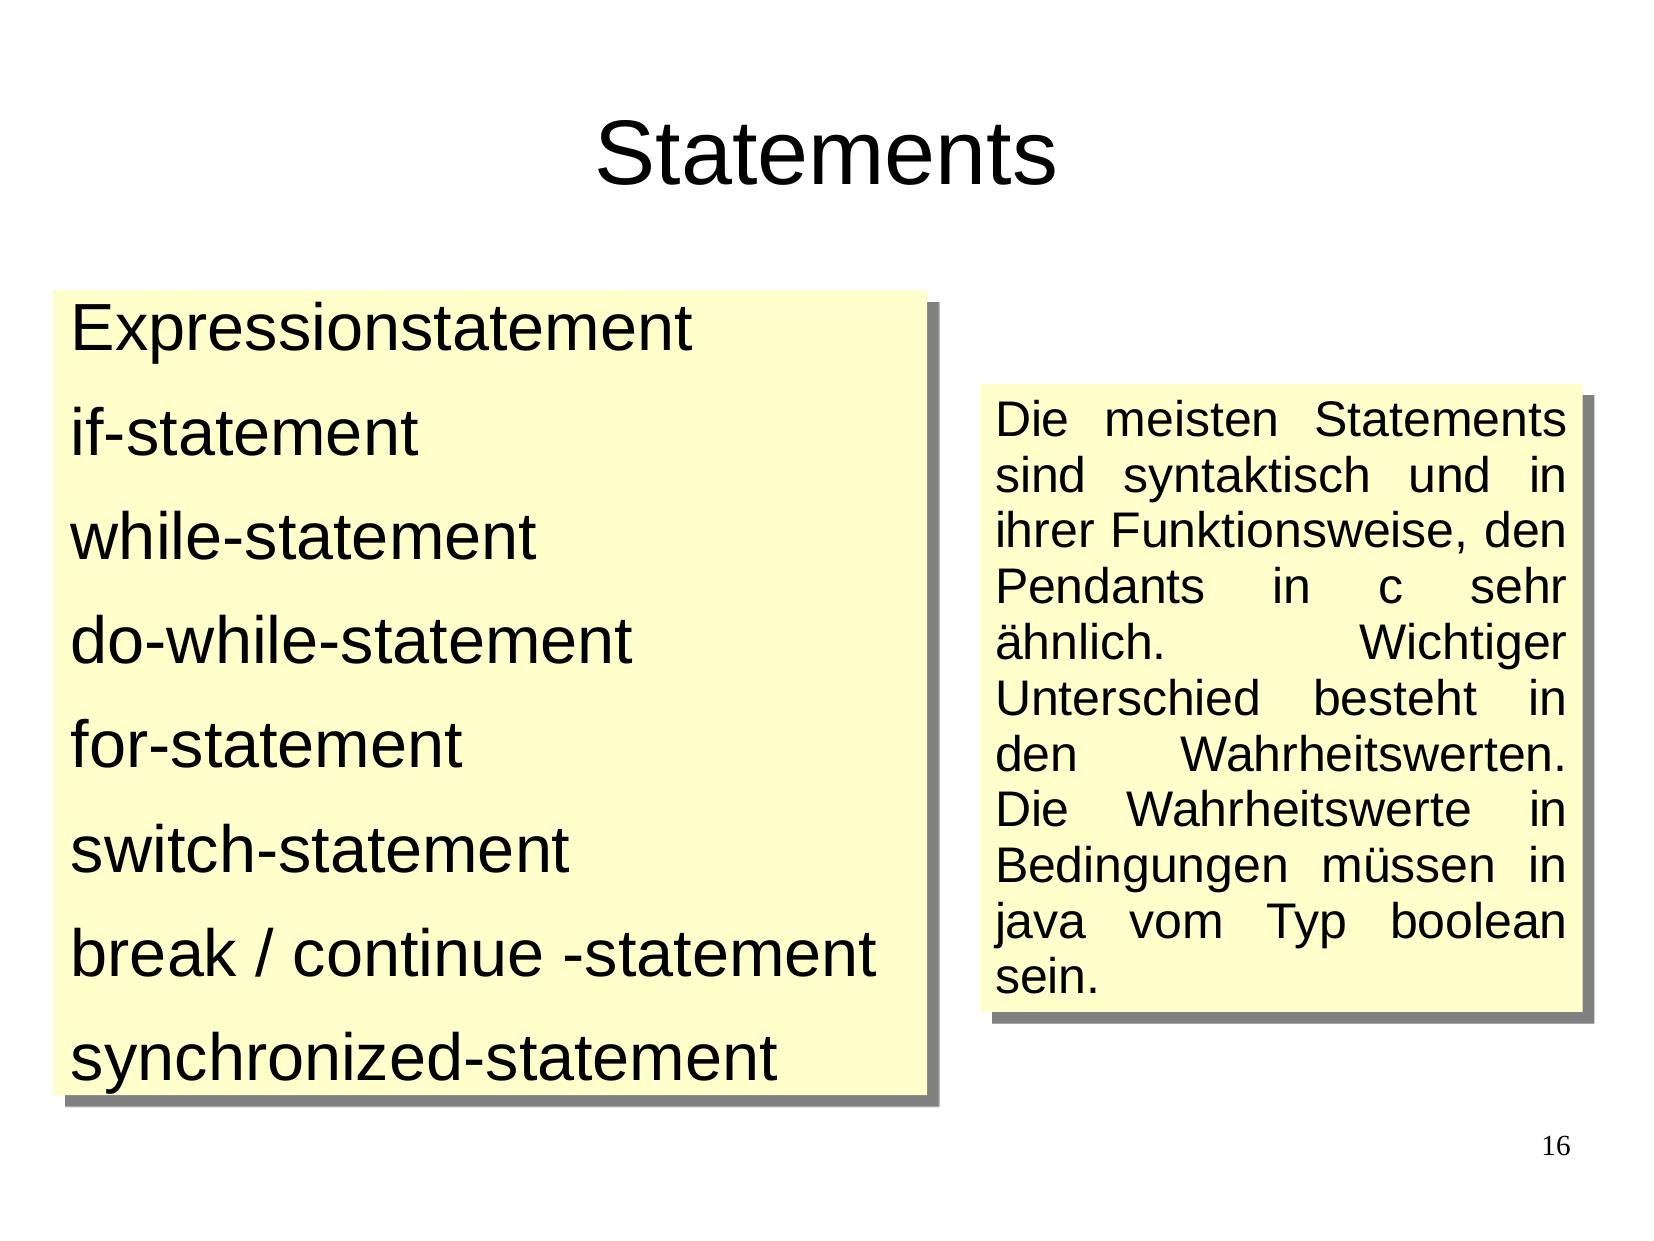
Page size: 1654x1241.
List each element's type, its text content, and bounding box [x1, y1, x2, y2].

title Statements [82, 56, 1571, 250]
text_box Die meisten Statements sind syntaktisch und in ihrer Funktionsweise, den Pendants in c sehr ähnlich. Wichtiger Unterschied besteht in den Wahrheitswerten. Die Wahrheitswerte in Bedingungen müssen in java vom Typ boolean sein. [980, 383, 1583, 957]
list Expressionstatement if-statement while-statement do-while-statement for-statement switch-statement break / continue -statement synchronized-statement [53, 290, 928, 1096]
